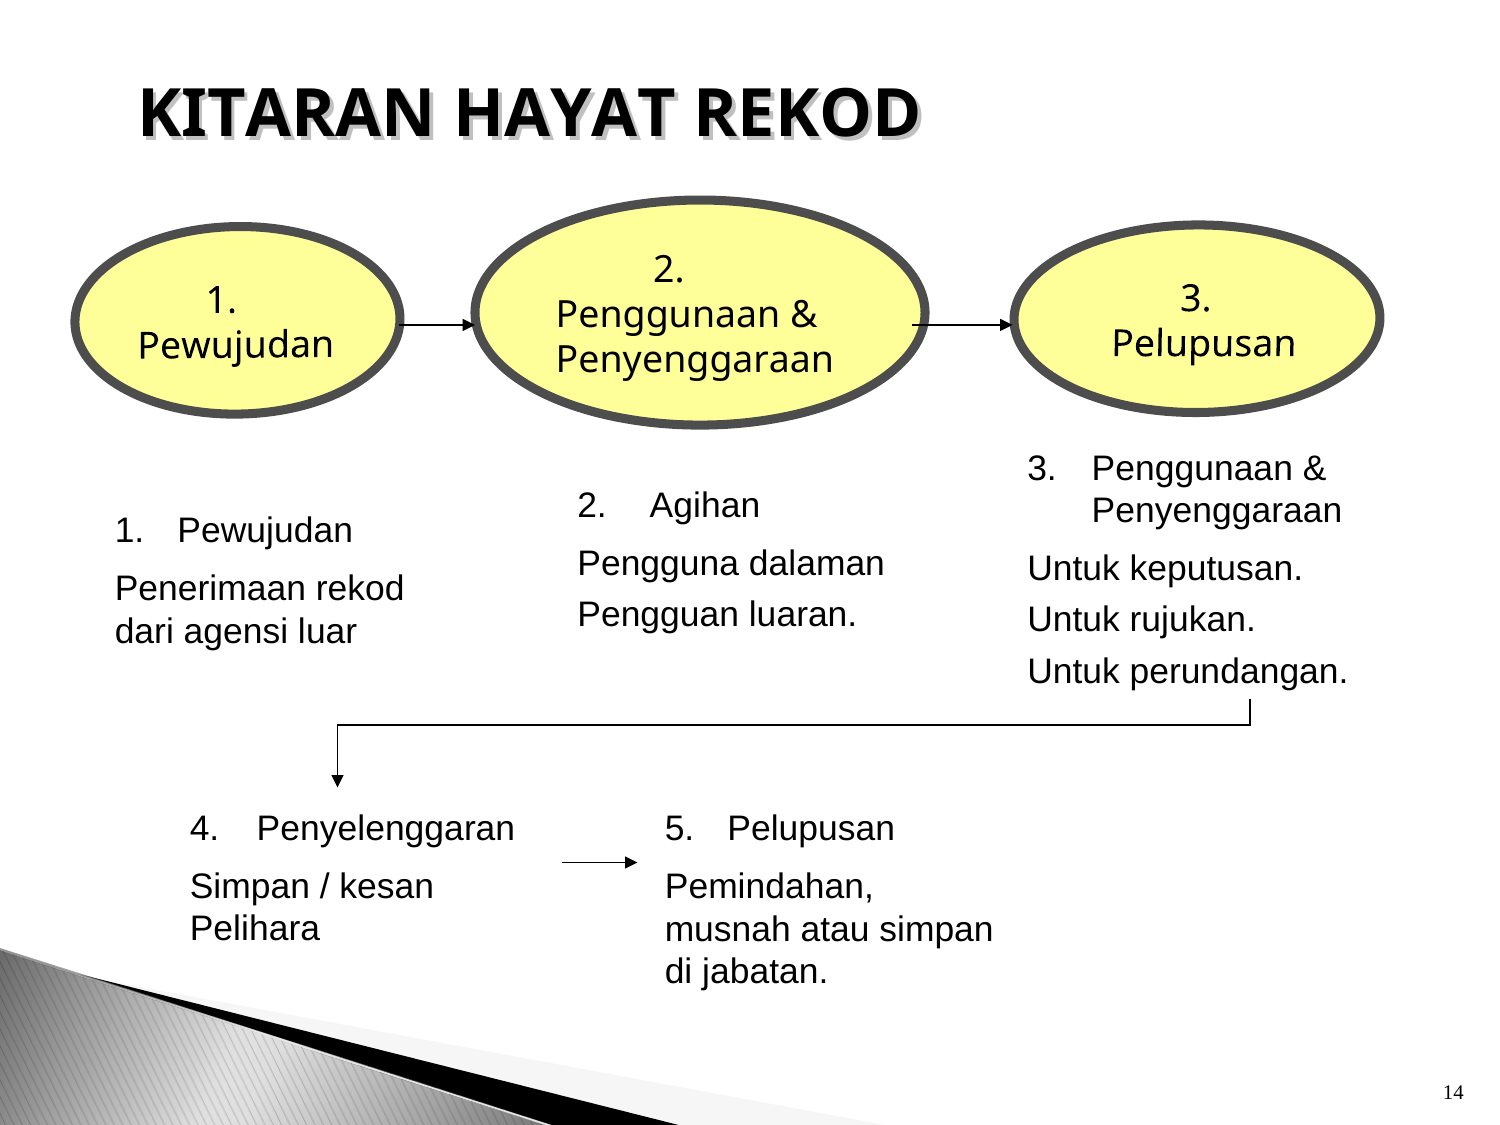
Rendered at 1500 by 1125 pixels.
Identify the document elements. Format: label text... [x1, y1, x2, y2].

text_box <number> [1418, 1051, 1479, 1112]
table_header 3. [1013, 437, 1077, 538]
table_header Penyelenggaran [242, 798, 563, 855]
table_cell Pemindahan, musnah atau simpan di jabatan. [650, 856, 1013, 999]
table_header Pelupusan [713, 798, 1013, 856]
text_box 3. Pelupusan [1014, 224, 1380, 413]
picture [0, 947, 559, 1125]
table_cell Untuk keputusan. Untuk rujukan. Untuk perundangan. [1013, 538, 1438, 698]
table_header 5. [650, 798, 713, 856]
table_cell Pengguna dalaman Pengguan luaran. [563, 533, 925, 641]
table_header Pewujudan [163, 500, 463, 558]
table_header Penggunaan & Penyenggaraan [1077, 437, 1438, 538]
text_box KITARAN HAYAT REKOD [62, 62, 1351, 163]
table_header 4. [175, 798, 242, 855]
table_header 2. [563, 475, 625, 533]
text_box 1. Pewujudan [74, 226, 400, 415]
table_cell Simpan / kesan Pelihara [175, 855, 563, 955]
text_box 2. Penggunaan & Penyenggaraan [474, 200, 926, 426]
table_header Agihan [625, 475, 925, 533]
table_header 1. [100, 500, 163, 558]
table_cell Penerimaan rekod dari agensi luar [100, 558, 463, 713]
